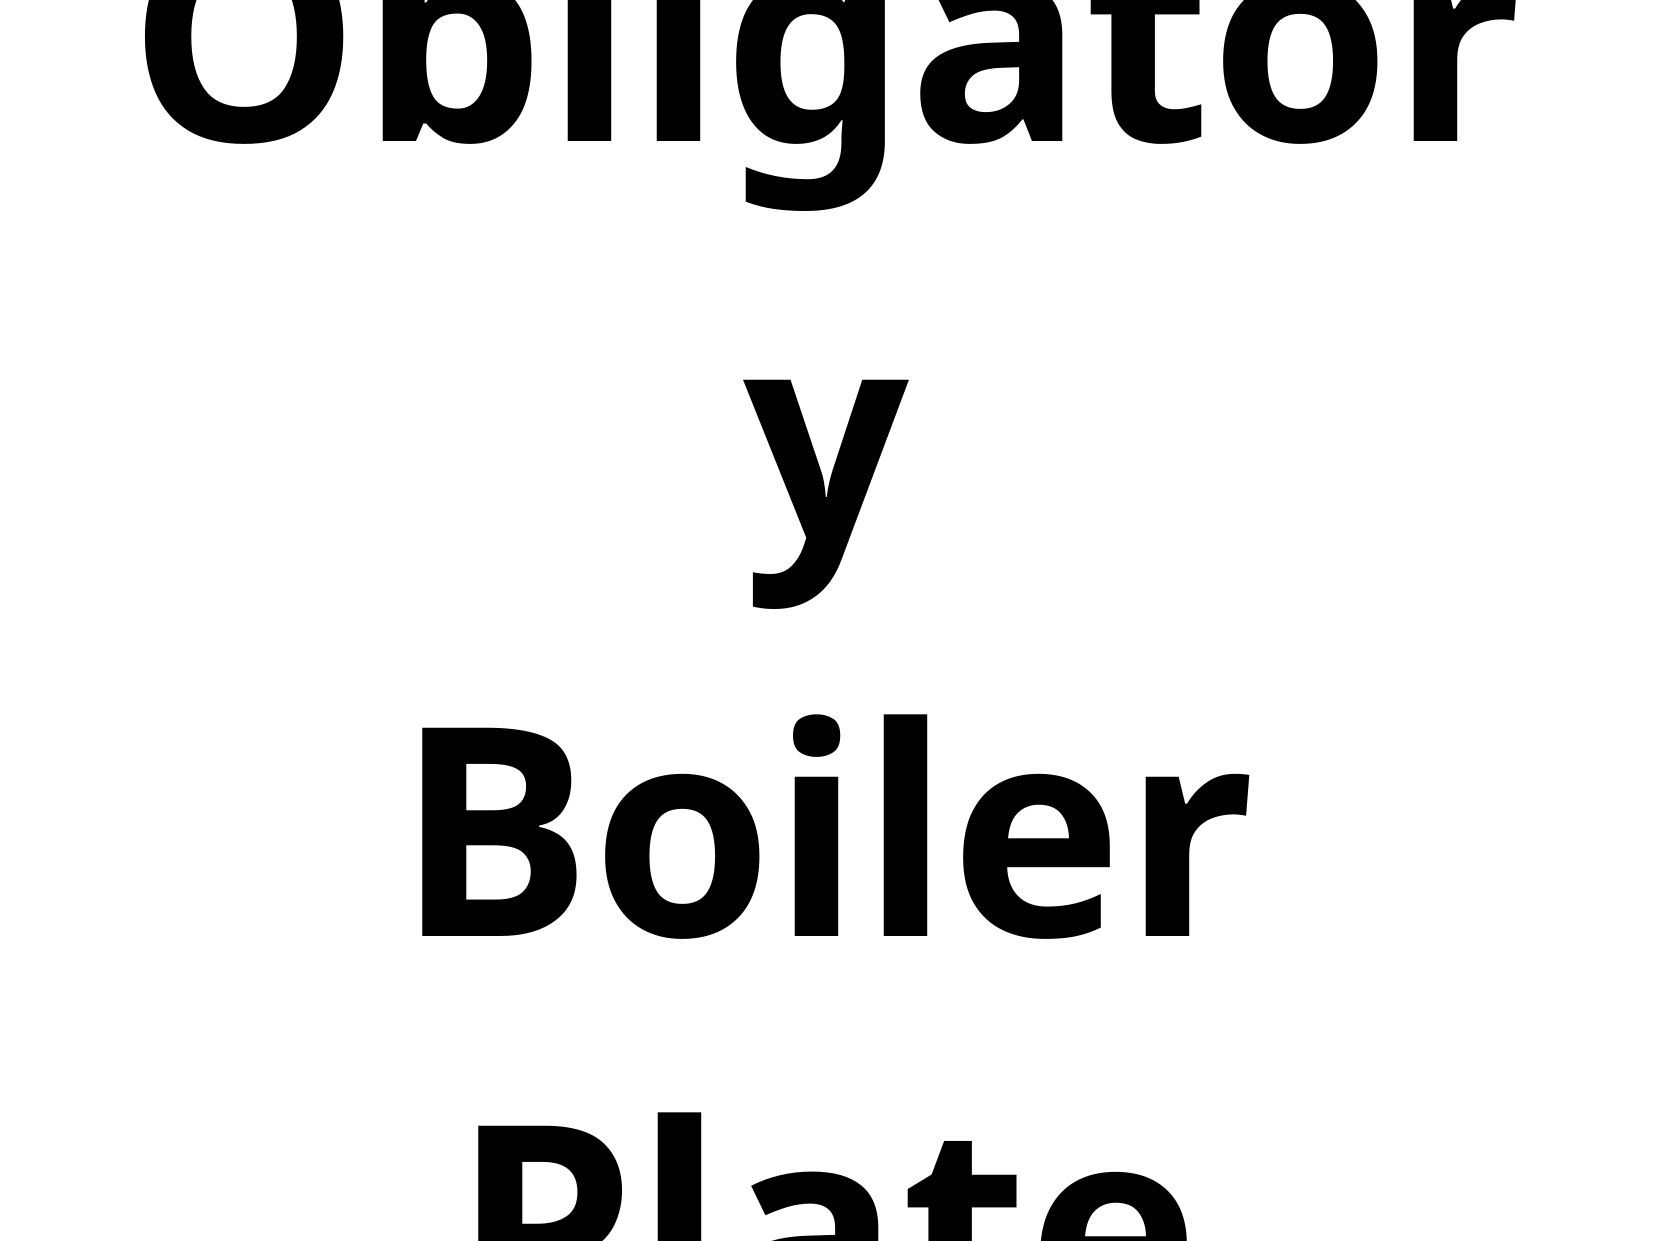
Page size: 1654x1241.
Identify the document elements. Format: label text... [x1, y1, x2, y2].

title Obligatory Boiler Plate [82, 49, 1571, 1201]
